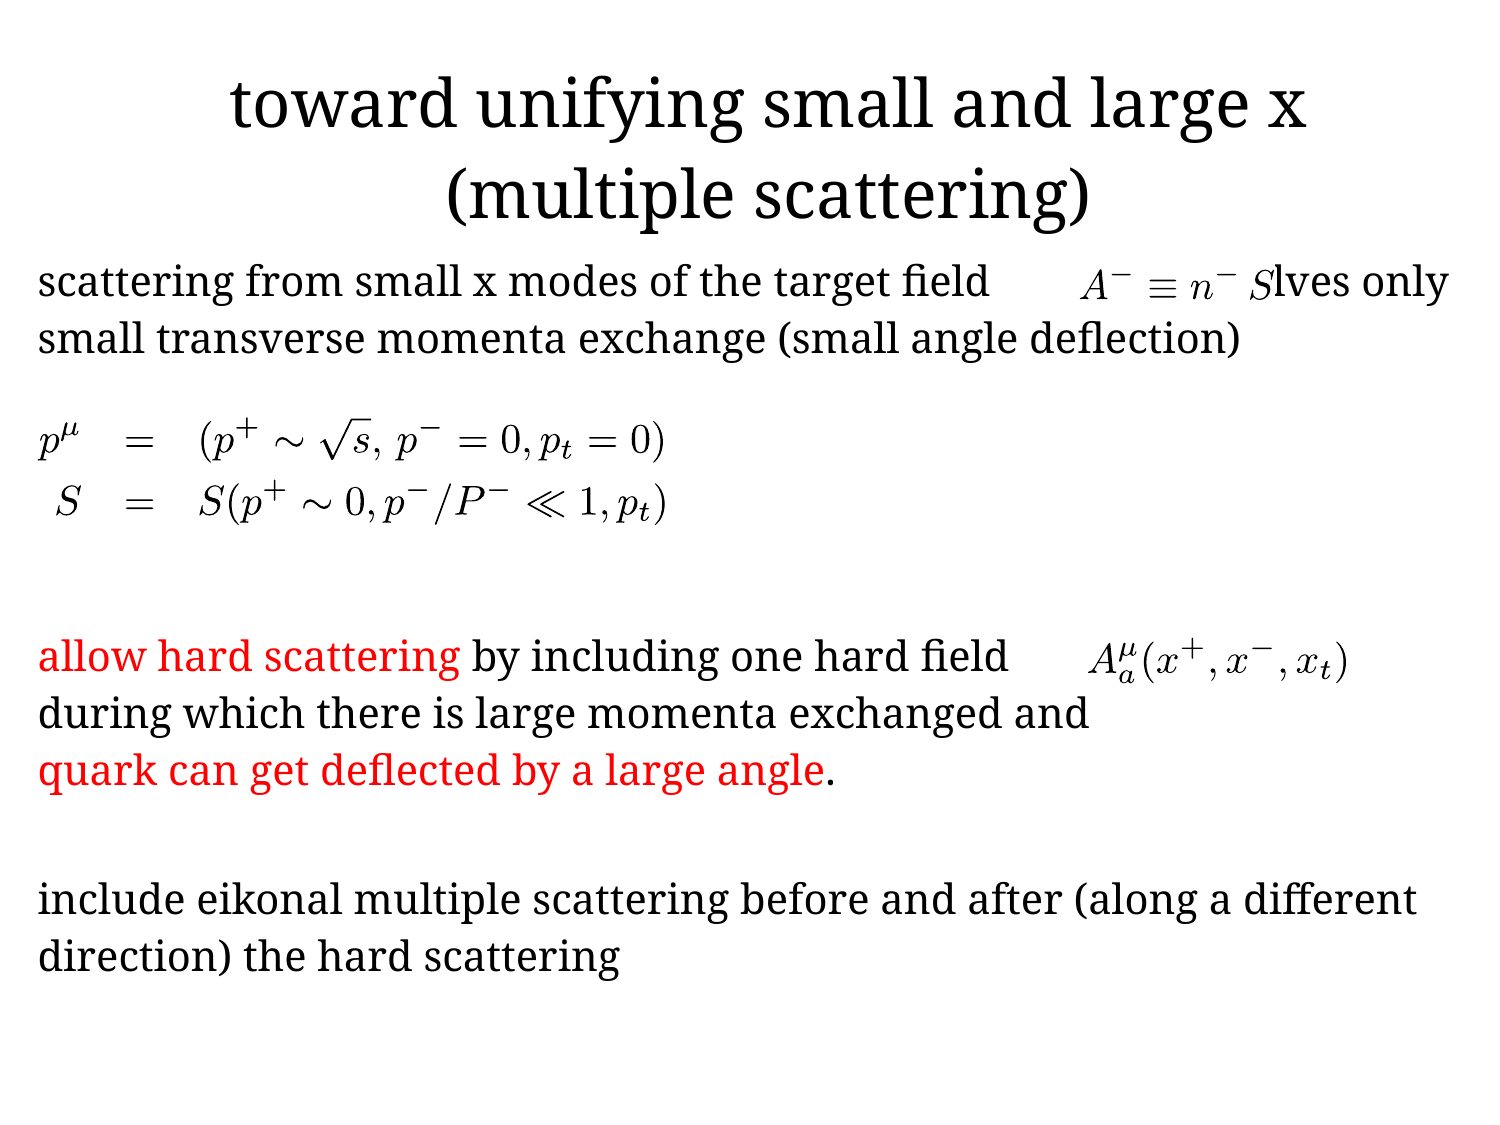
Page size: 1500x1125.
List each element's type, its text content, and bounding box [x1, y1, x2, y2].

title toward unifying small and large x (multiple scattering) [37, 69, 1500, 225]
text_box [1078, 263, 1275, 300]
text_box include eikonal multiple scattering before and after (along a different direction) the hard scattering [37, 877, 1463, 976]
text_box scattering from small x modes of the target field involves only small transverse momenta exchange (small angle deflection) [37, 252, 1499, 366]
text_box [1086, 637, 1351, 684]
text_box allow hard scattering by including one hard field during which there is large momenta exchanged and quark can get deflected by a large angle. [37, 600, 1500, 826]
text_box [37, 417, 669, 526]
